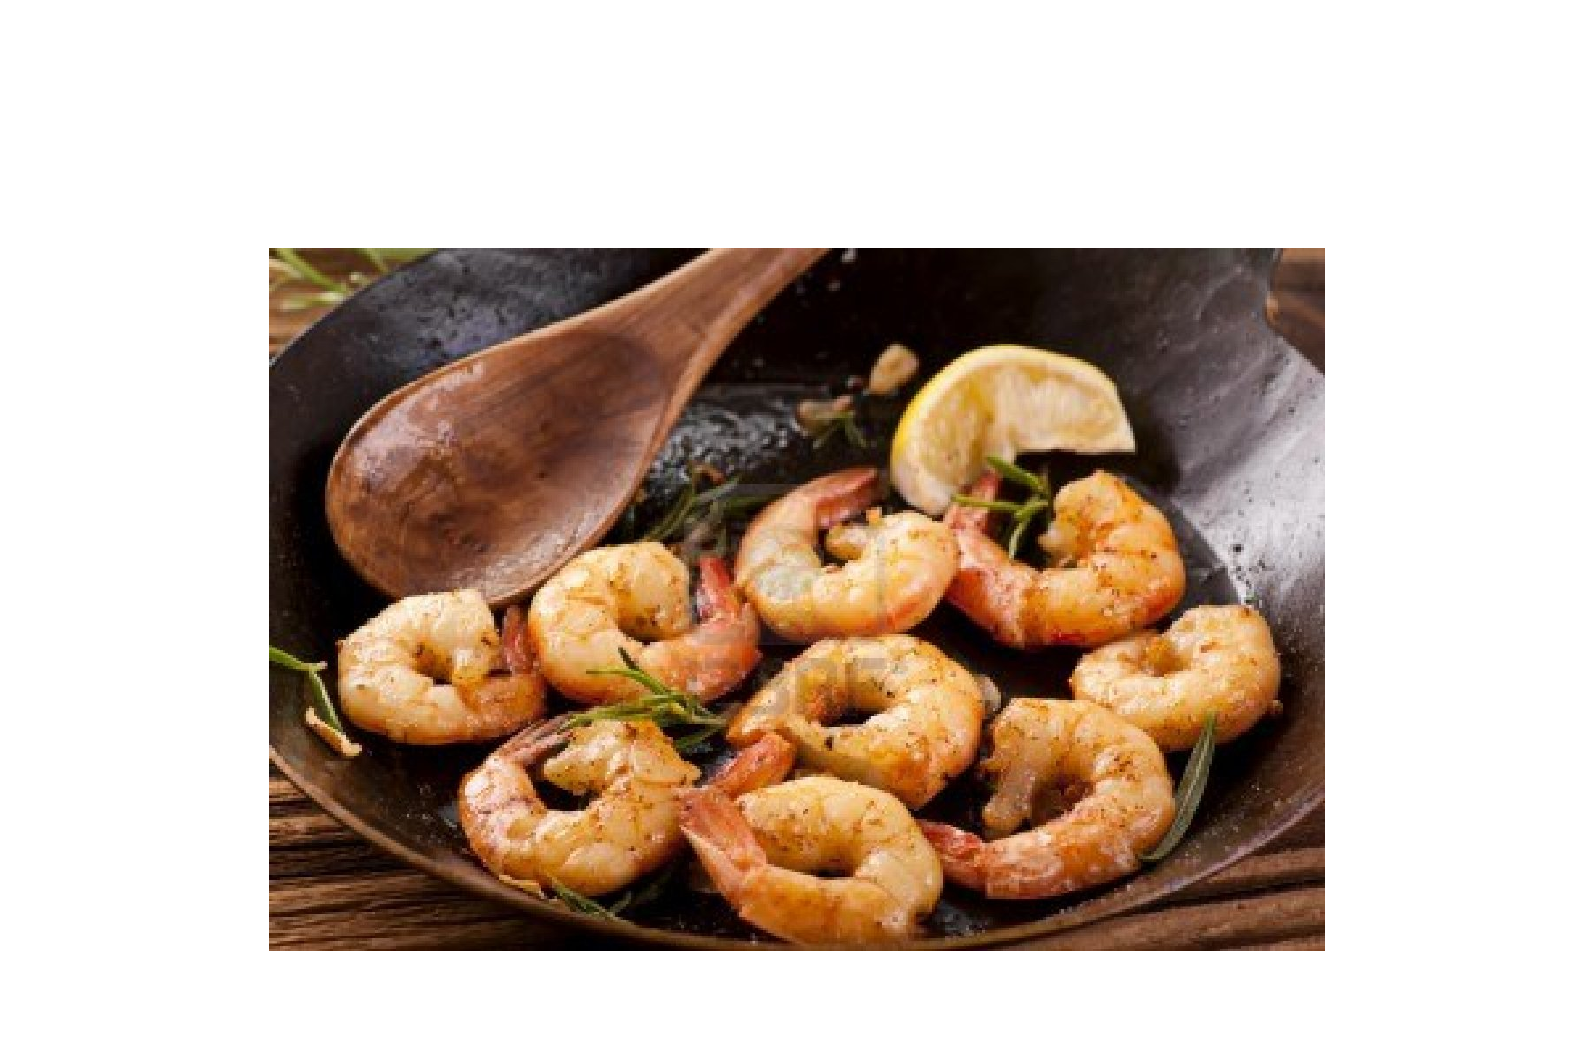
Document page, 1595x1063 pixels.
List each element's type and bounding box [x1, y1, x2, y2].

picture [269, 248, 1325, 951]
